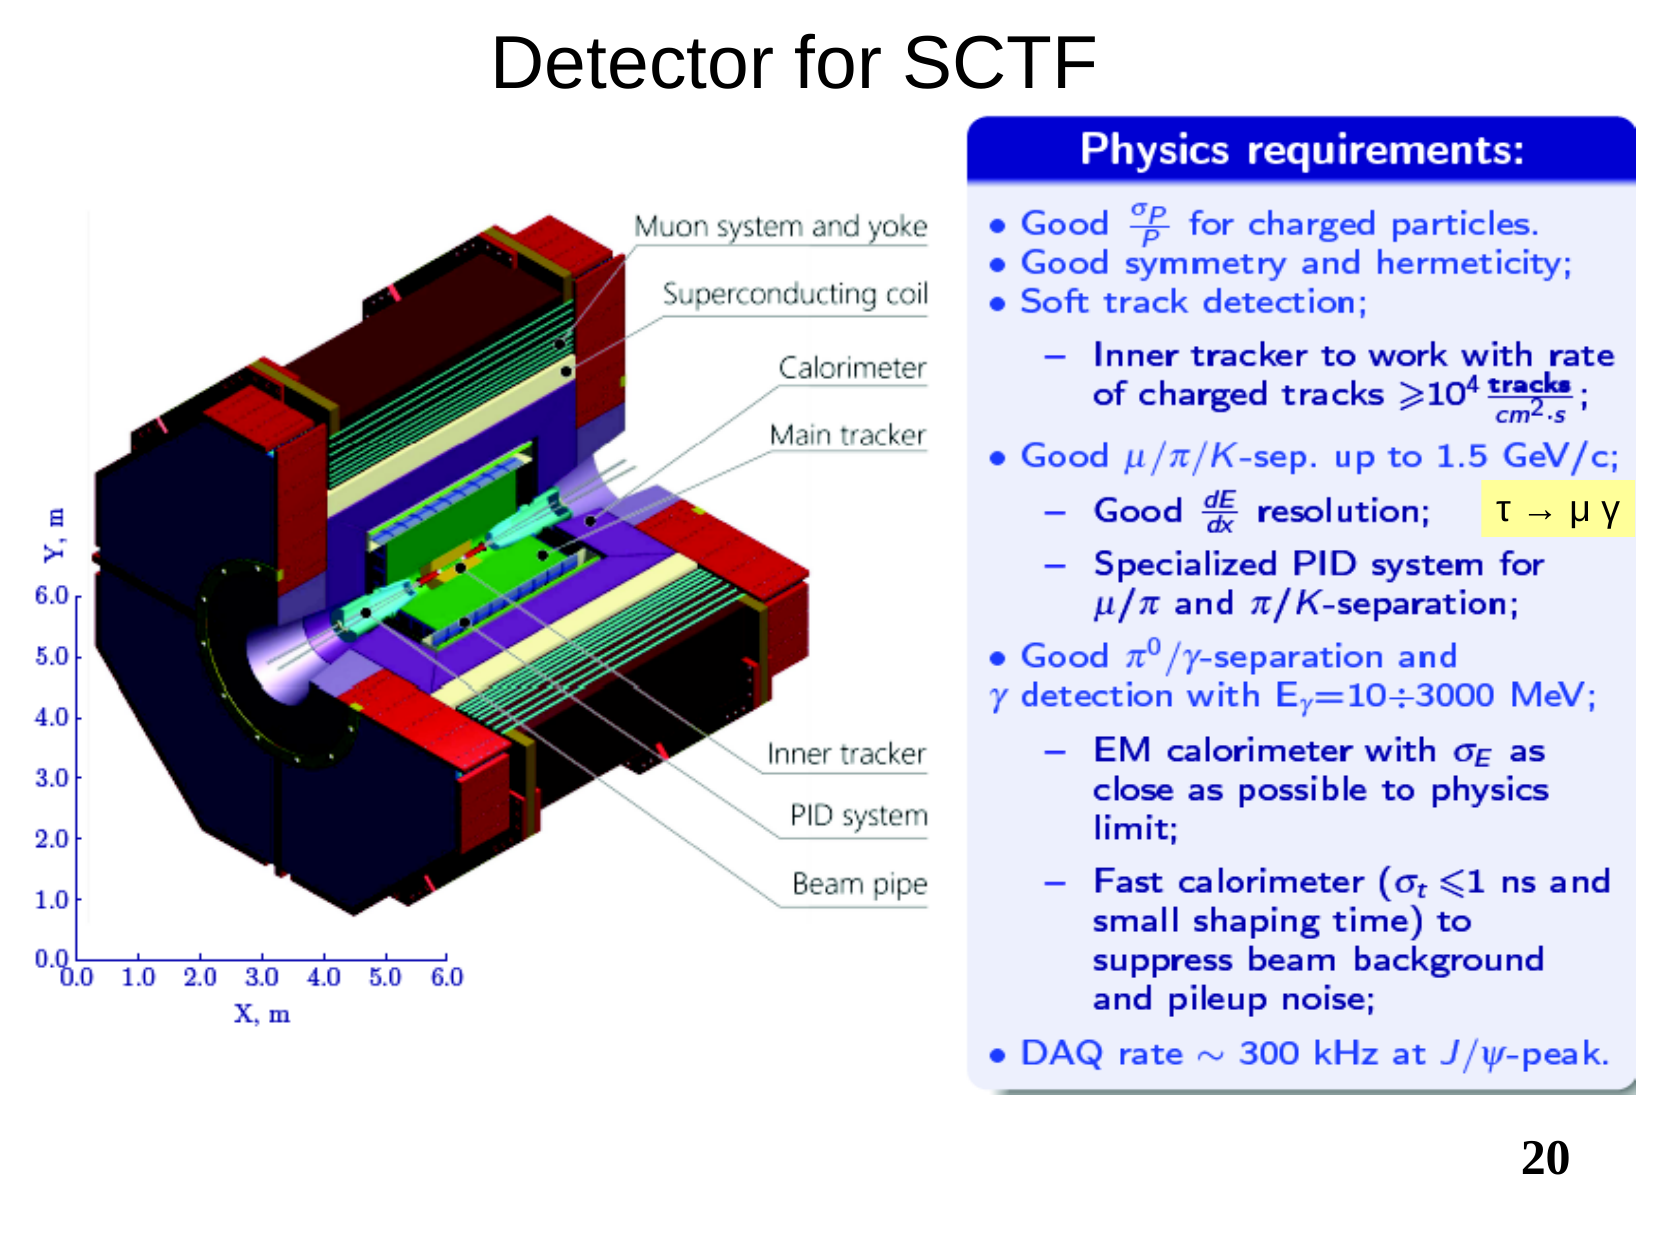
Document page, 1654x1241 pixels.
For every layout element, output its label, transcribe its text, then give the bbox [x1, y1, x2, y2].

title Detector for SCTF [420, 20, 1171, 106]
picture [20, 194, 946, 1036]
text_box τ → μ γ [1481, 480, 1636, 537]
picture [960, 104, 1636, 1096]
